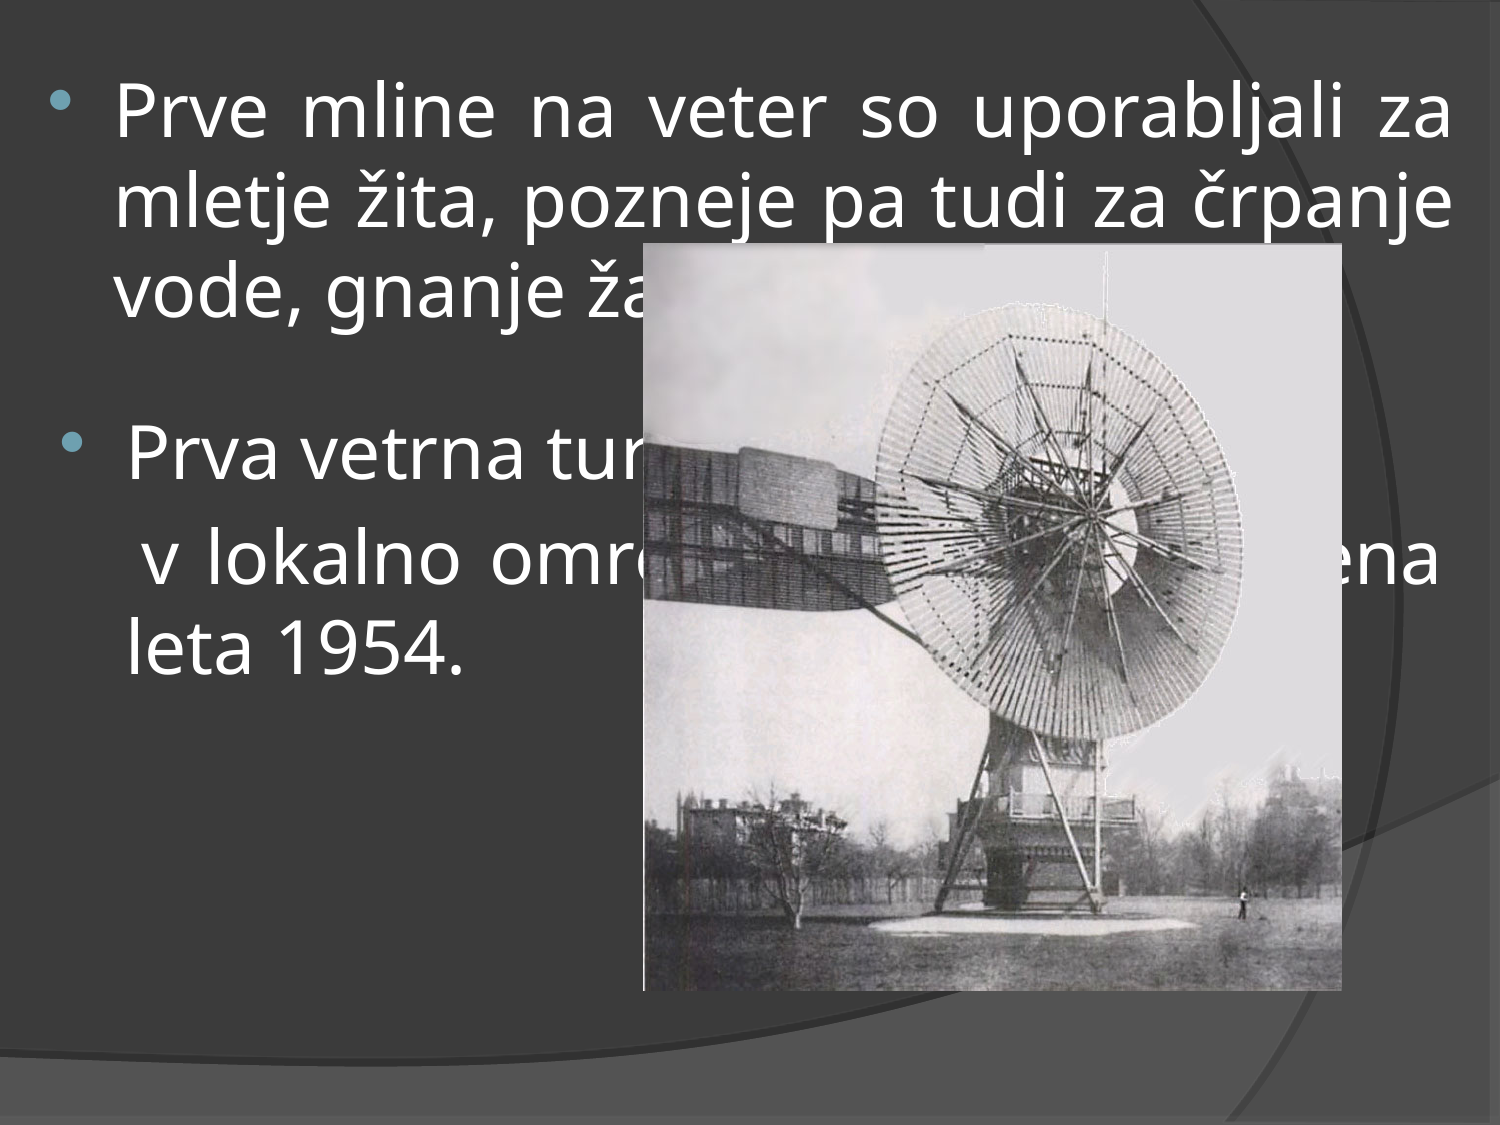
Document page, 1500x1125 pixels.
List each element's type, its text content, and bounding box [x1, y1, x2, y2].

list Prve mline na veter so uporabljali za mletje žita, pozneje pa tudi za črpanje vode, gnanje žag. [29, 54, 1471, 480]
list Prva vetrna turbina priklopljena v lokalno omrežje je bila postavljena leta 1954. [41, 397, 643, 740]
picture [643, 243, 1342, 991]
list Prva vetrna turbina priklopljena v lokalno omrežje je bila postavljena leta 1954. [1342, 397, 1459, 740]
